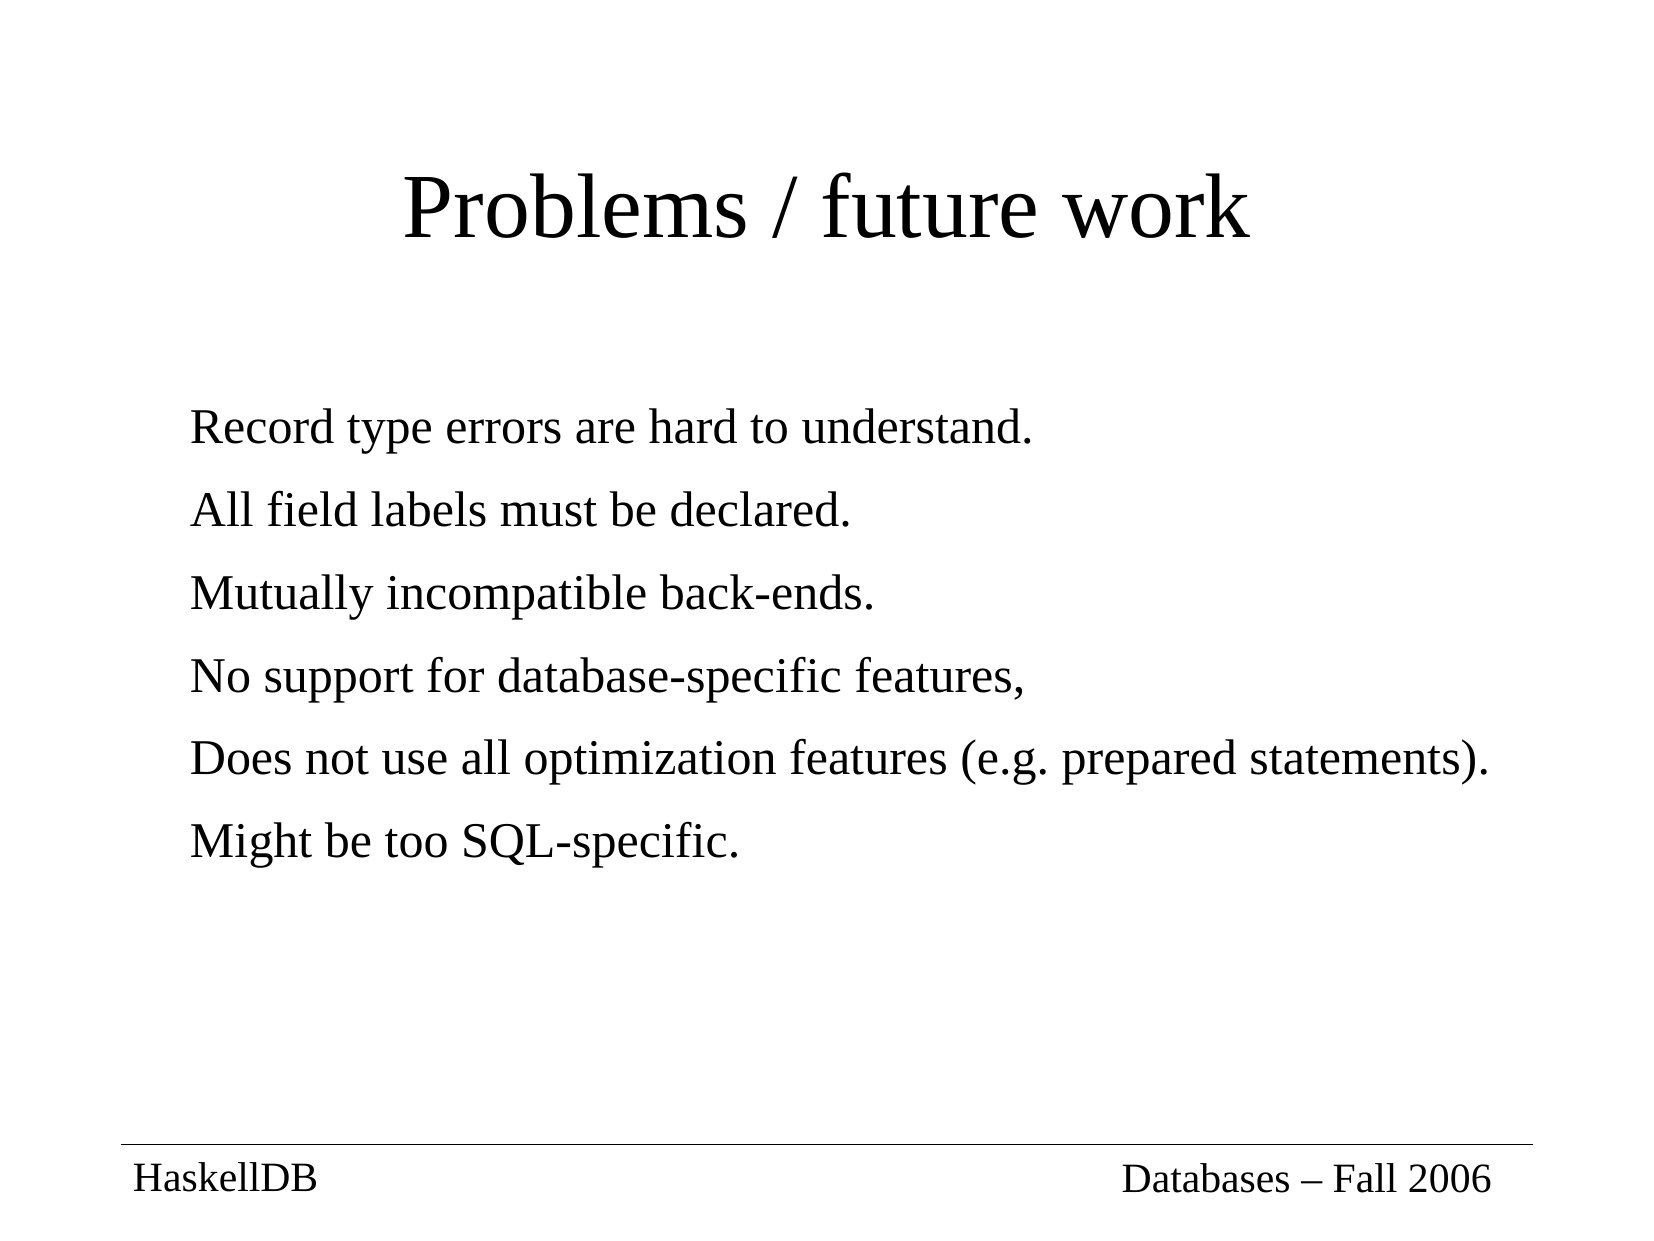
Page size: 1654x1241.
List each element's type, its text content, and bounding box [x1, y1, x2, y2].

title Problems / future work [121, 102, 1534, 311]
text_box Record type errors are hard to understand. All field labels must be declared. Mutually incompatible back-ends. No support for database-specific features, Does not use all optimization features (e.g. prepared statements). Might be too SQL-specific. [177, 371, 1537, 886]
